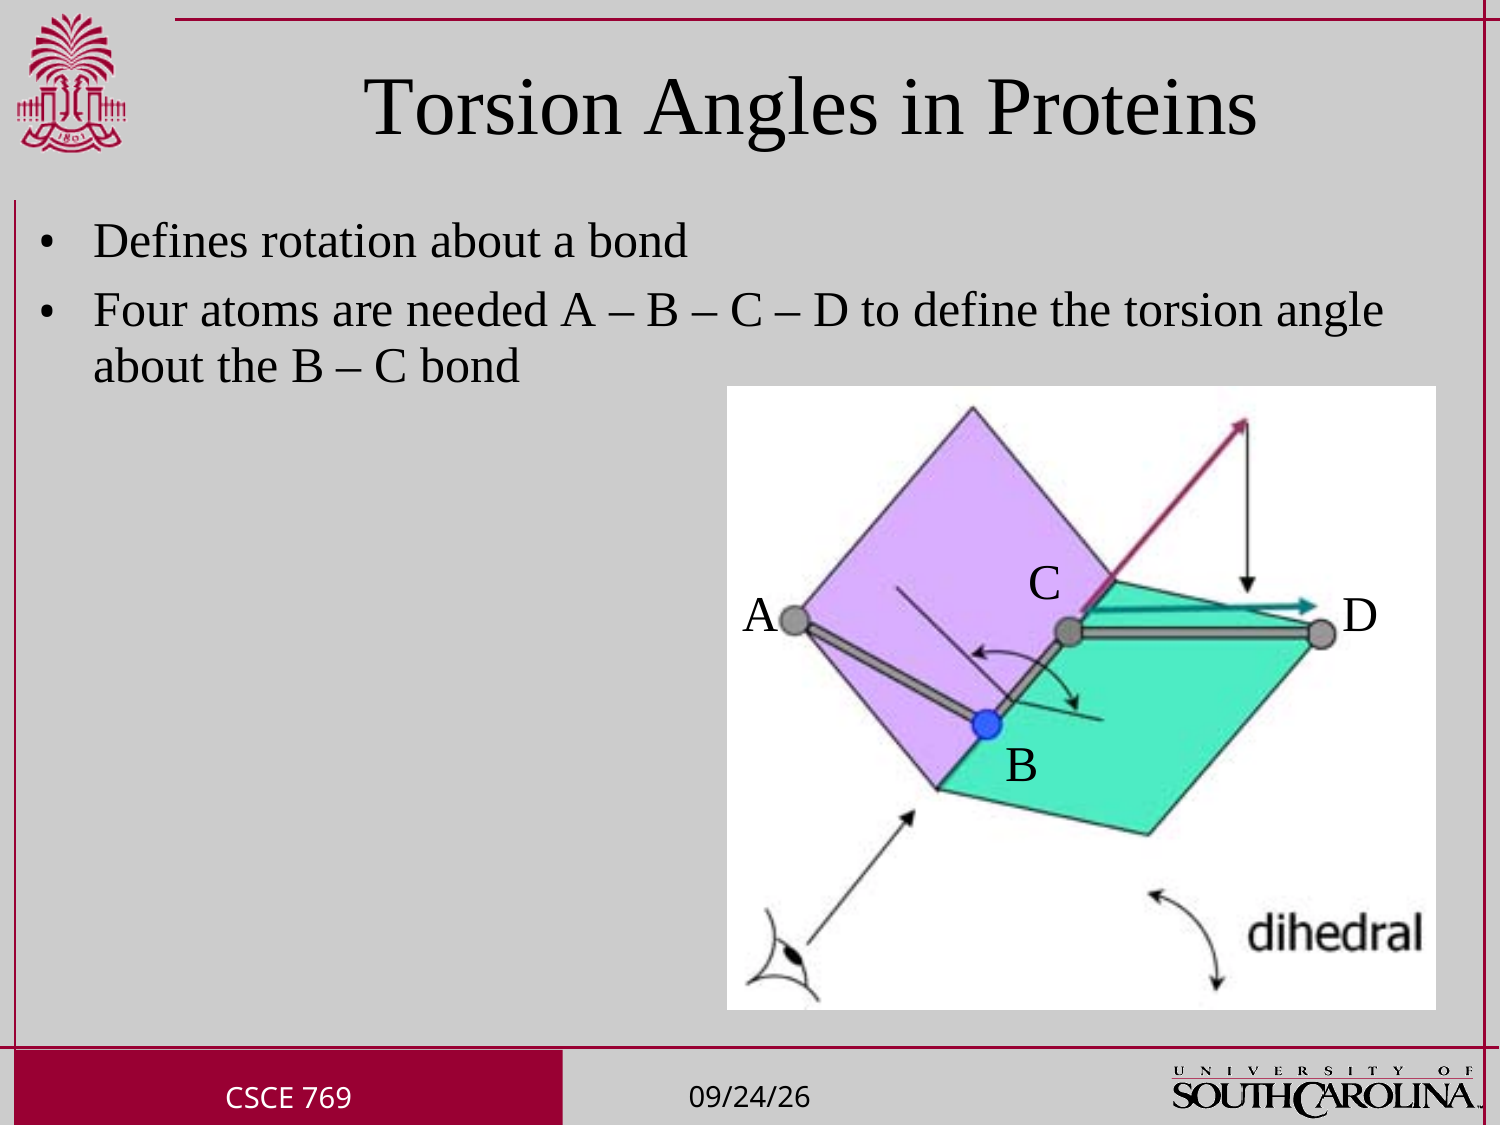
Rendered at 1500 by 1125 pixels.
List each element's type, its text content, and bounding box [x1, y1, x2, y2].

text_box C [1013, 547, 1089, 618]
title Torsion Angles in Proteins [174, 24, 1450, 188]
text_box B [990, 729, 1066, 800]
text_box D [1327, 579, 1403, 650]
picture [12, 12, 131, 155]
list Defines rotation about a bond Four atoms are needed A – B – C – D to define the torsion angle about the B – C bond [37, 212, 1488, 601]
picture [727, 386, 1436, 1010]
picture [1162, 1049, 1483, 1125]
text_box A [727, 579, 803, 650]
